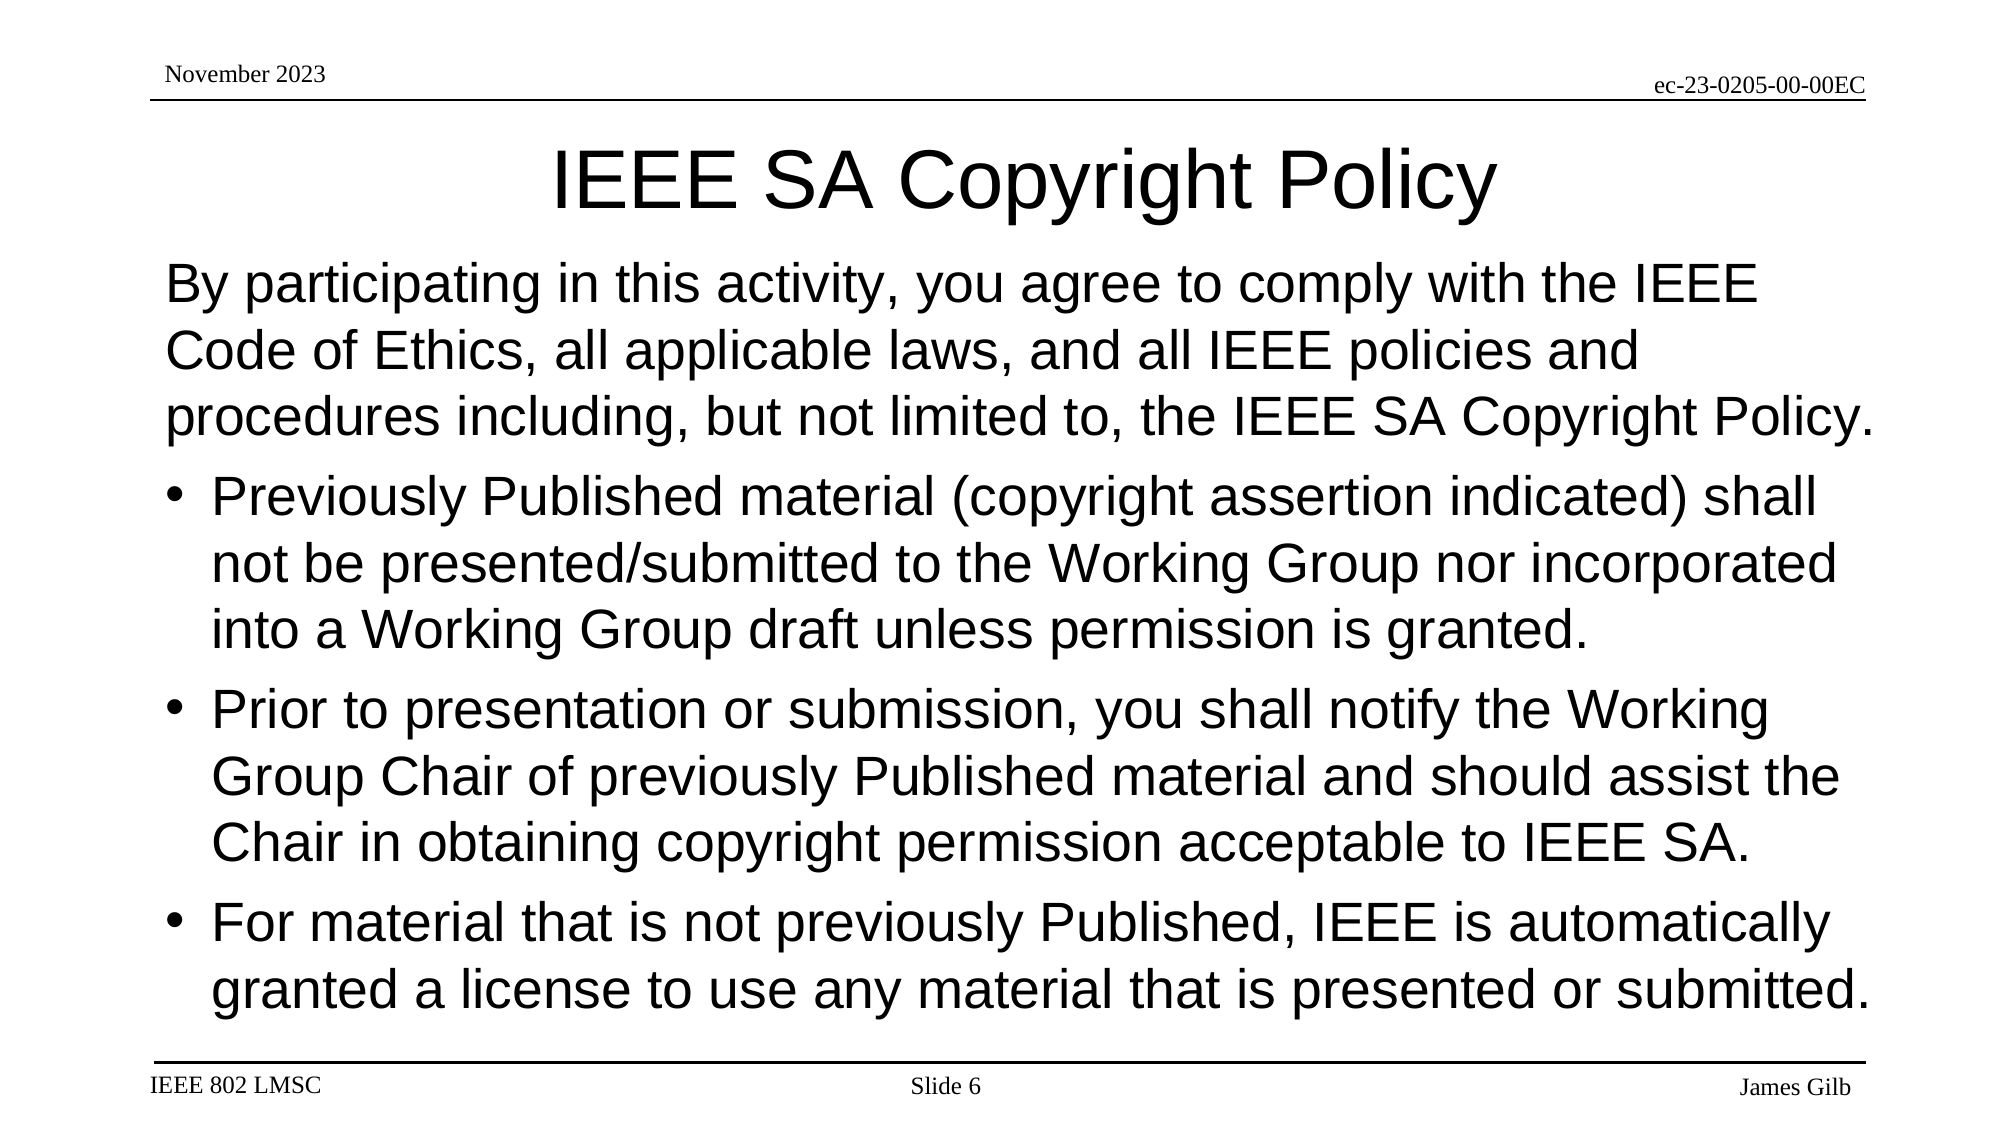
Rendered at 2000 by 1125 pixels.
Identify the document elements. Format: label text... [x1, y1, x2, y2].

list By participating in this activity, you agree to comply with the IEEE Code of Ethics, all applicable laws, and all IEEE policies and procedures including, but not limited to, the IEEE SA Copyright Policy. Previously Published material (copyright assertion indicated) shall not be presented/submitted to the Working Group nor incorporated into a Working Group draft unless permission is granted. Prior to presentation or submission, you shall notify the Working Group Chair of previously Published material and should assist the Chair in obtaining copyright permission acceptable to IEEE SA. For material that is not previously Published, IEEE is automatically granted a license to use any material that is presented or submitted. [149, 239, 1900, 1051]
title IEEE SA Copyright Policy [150, 112, 1900, 238]
